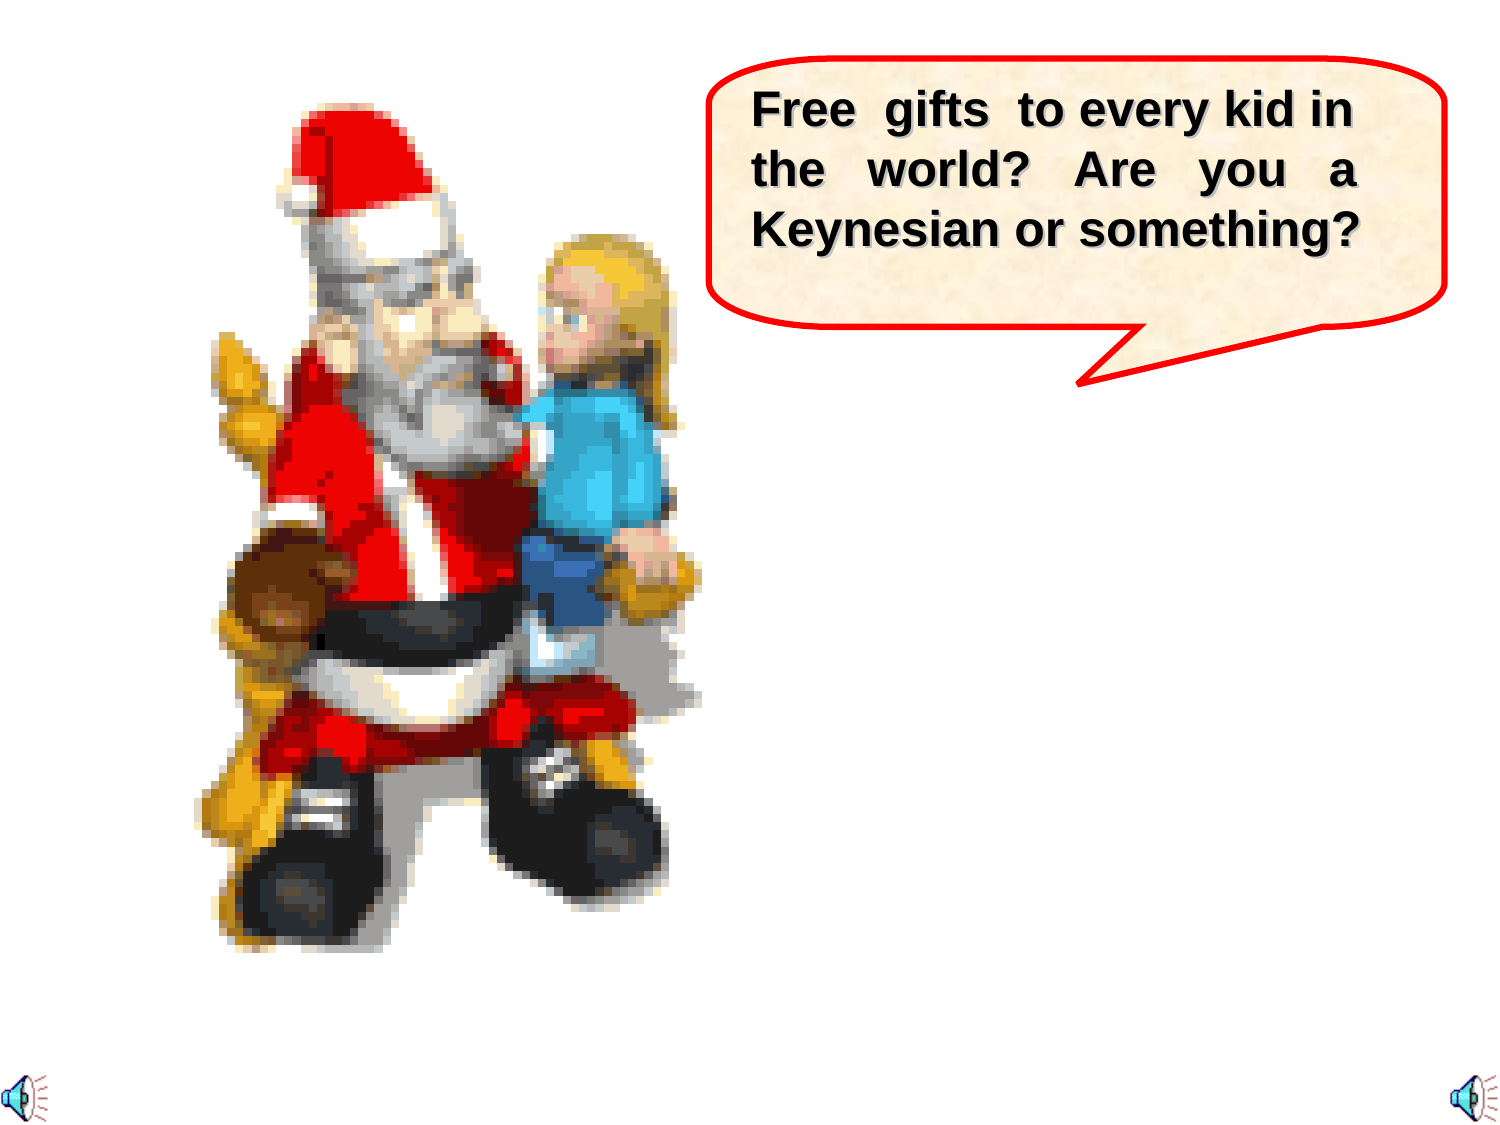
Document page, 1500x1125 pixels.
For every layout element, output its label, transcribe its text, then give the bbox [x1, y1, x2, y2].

picture [1449, 1074, 1500, 1125]
title . [110, 94, 1403, 1031]
text_box Free gifts to every kid in the world? Are you a Keynesian or something? [708, 58, 1445, 385]
picture [0, 1074, 51, 1125]
picture [162, 87, 735, 986]
